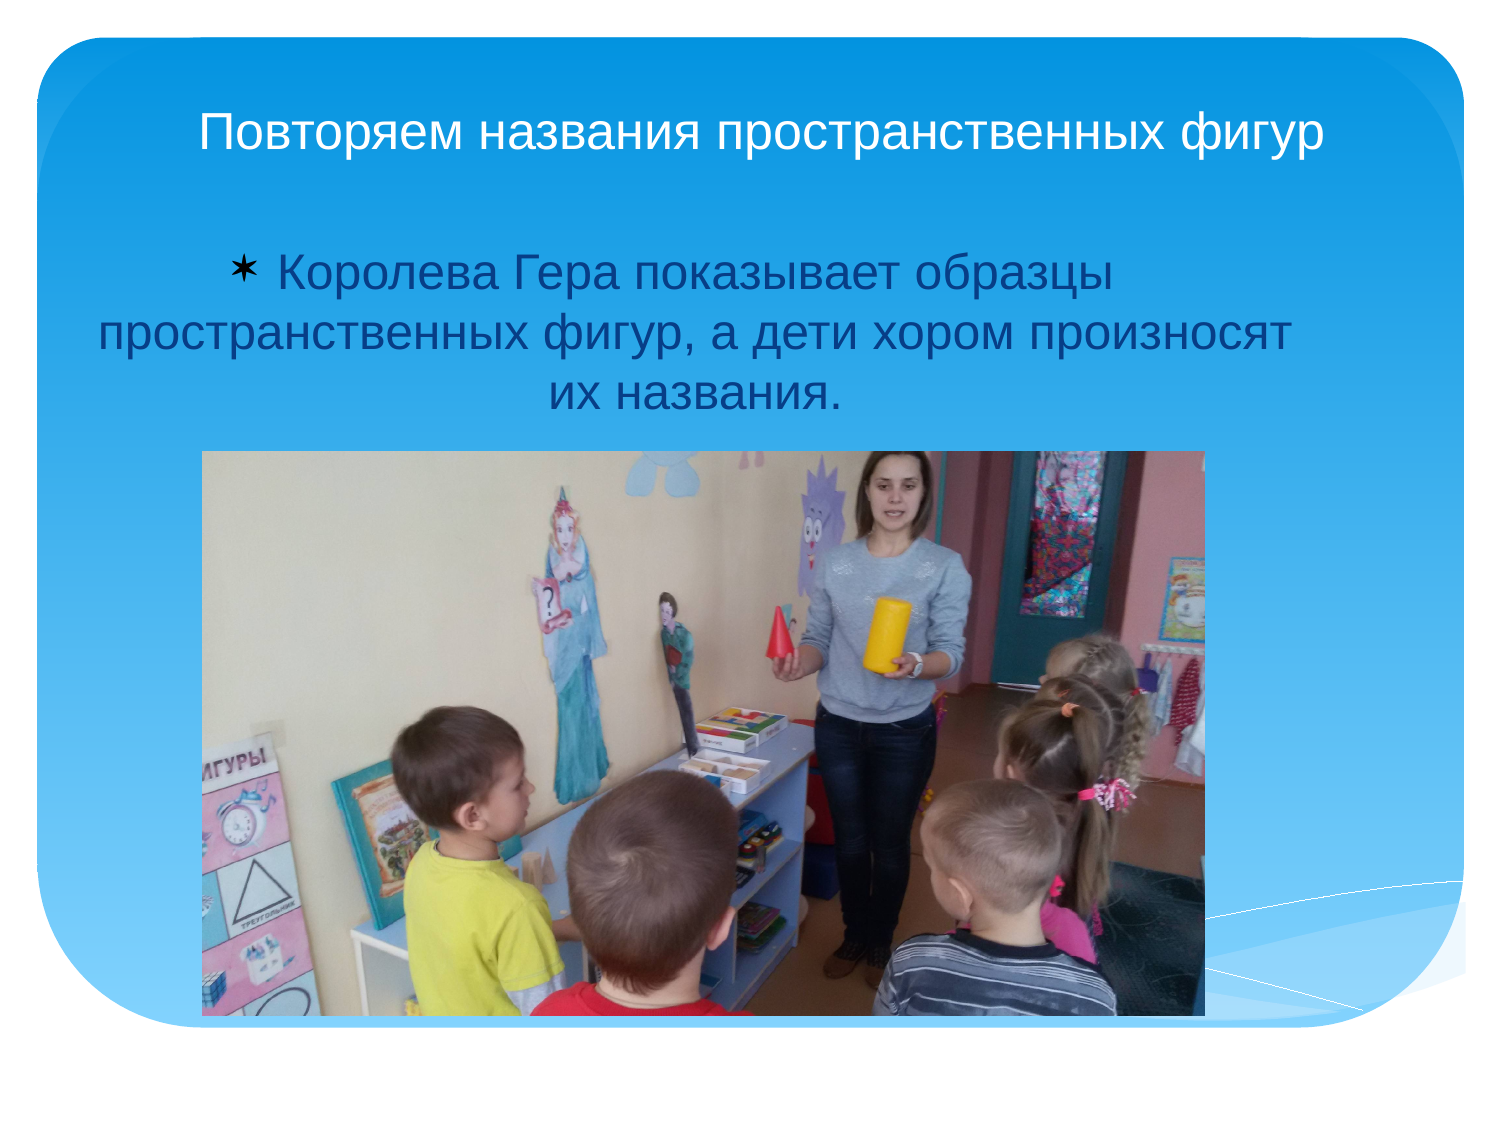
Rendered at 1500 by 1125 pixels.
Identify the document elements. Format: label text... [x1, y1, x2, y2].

title Повторяем названия пространственных фигур [76, 90, 1447, 232]
picture [202, 451, 1205, 1016]
list Королева Гера показывает образцы пространственных фигур, а дети хором произносят их названия. [29, 231, 1317, 693]
